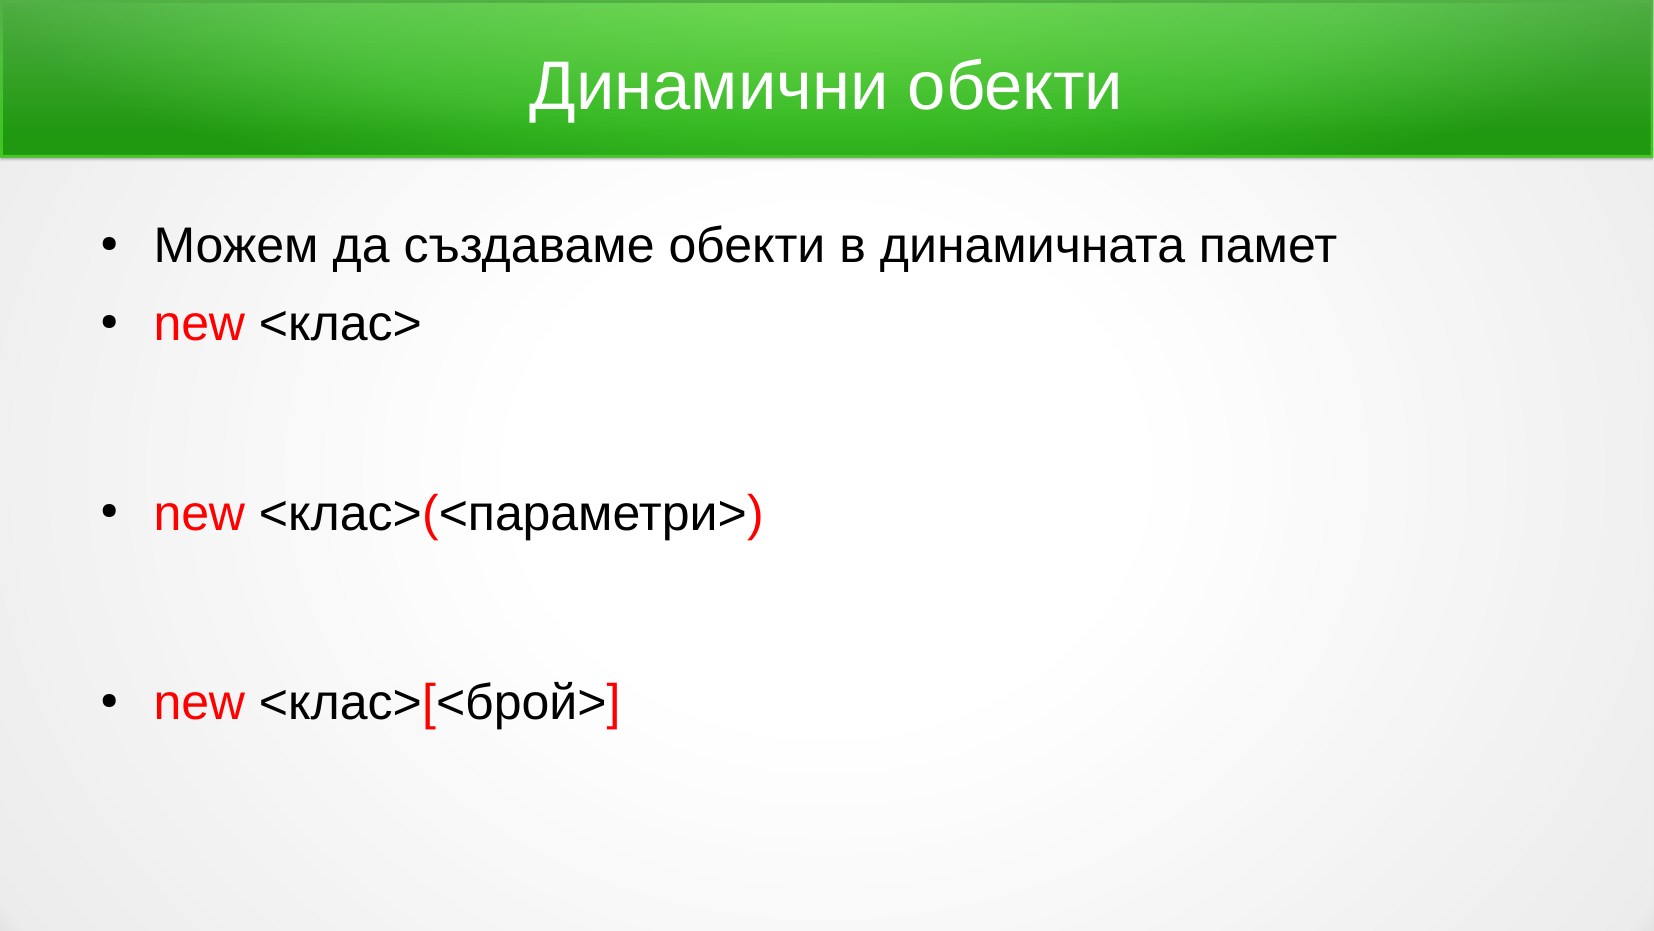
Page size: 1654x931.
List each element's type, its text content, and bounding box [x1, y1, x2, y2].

title Динамични обекти [82, 37, 1571, 135]
list Можем да създаваме обекти в динамичната памет new <клас> new <клас>(<параметри>) new <клас>[<брой>] [82, 217, 1538, 875]
